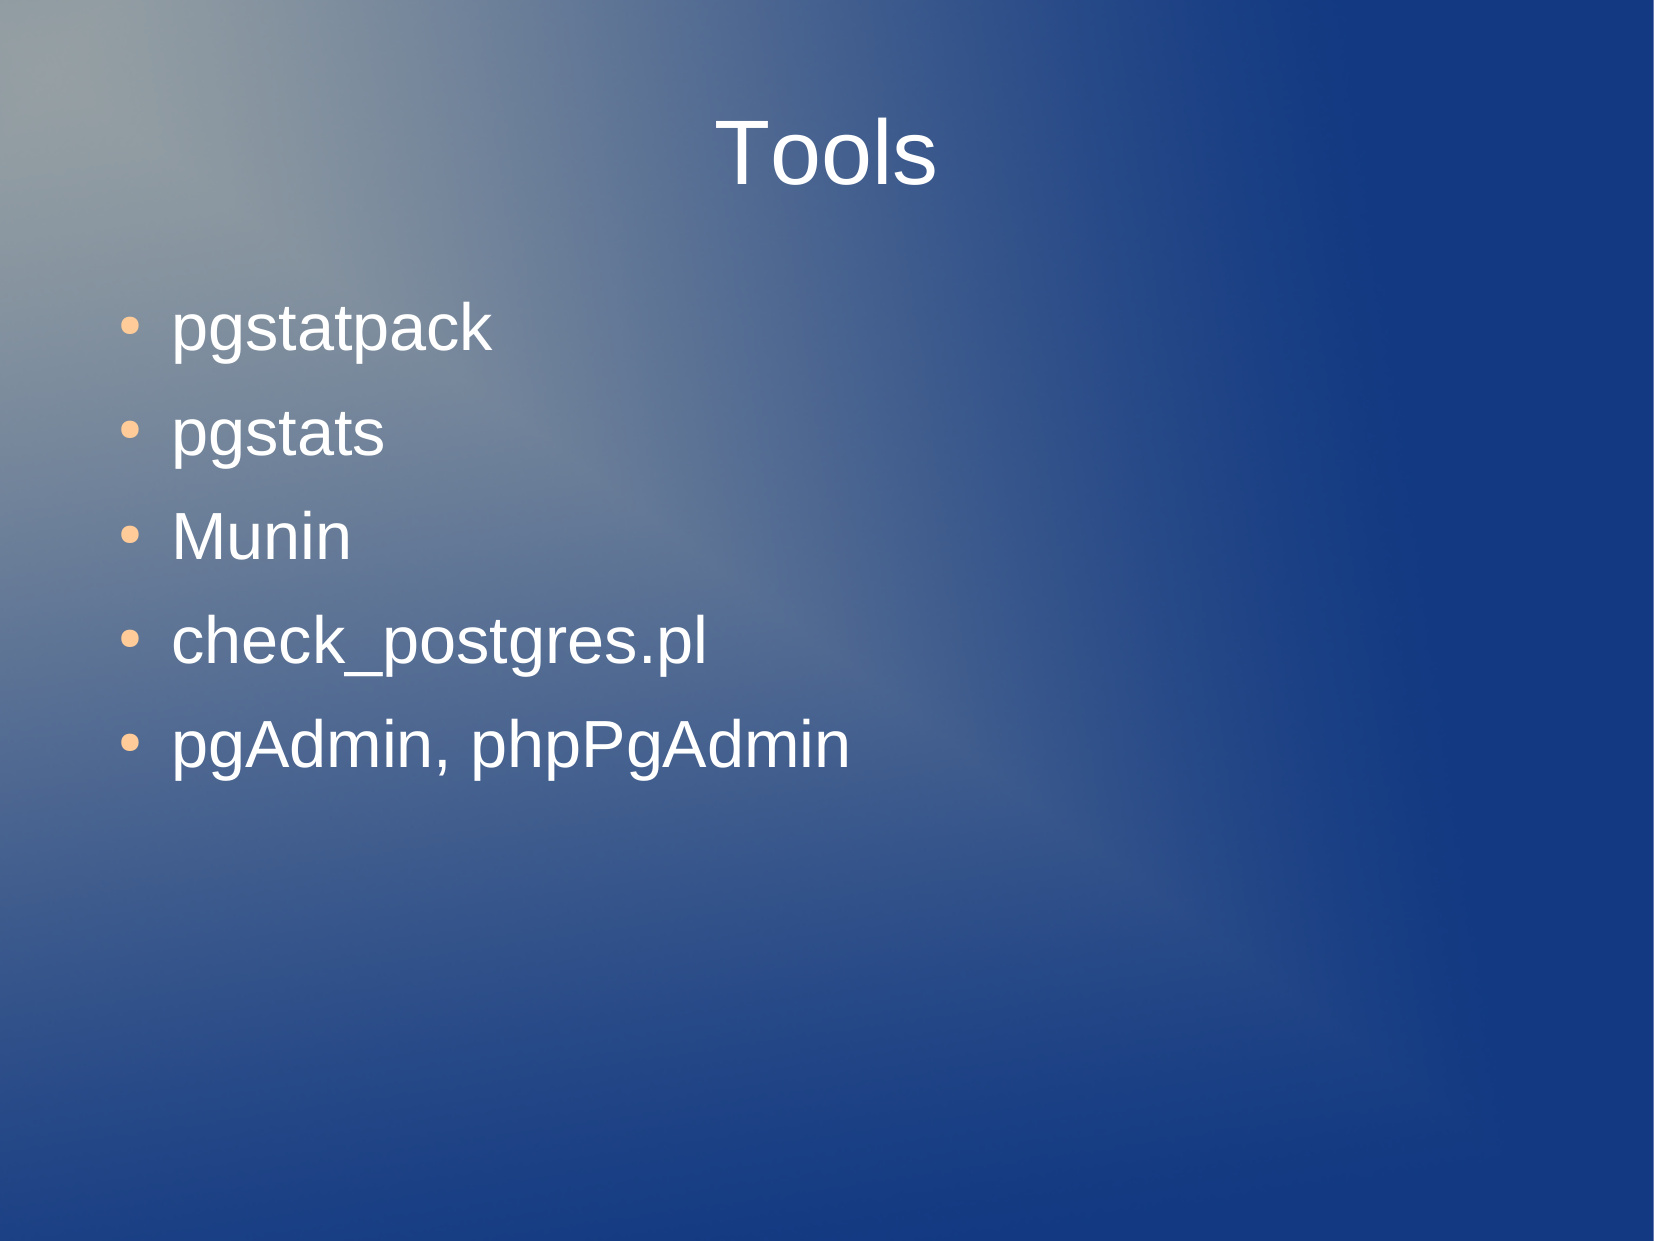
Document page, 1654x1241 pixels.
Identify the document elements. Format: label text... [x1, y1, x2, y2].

list pgstatpack pgstats Munin check_postgres.pl pgAdmin, phpPgAdmin [82, 290, 1571, 1109]
picture [0, 0, 1654, 1241]
title Tools [82, 49, 1571, 257]
